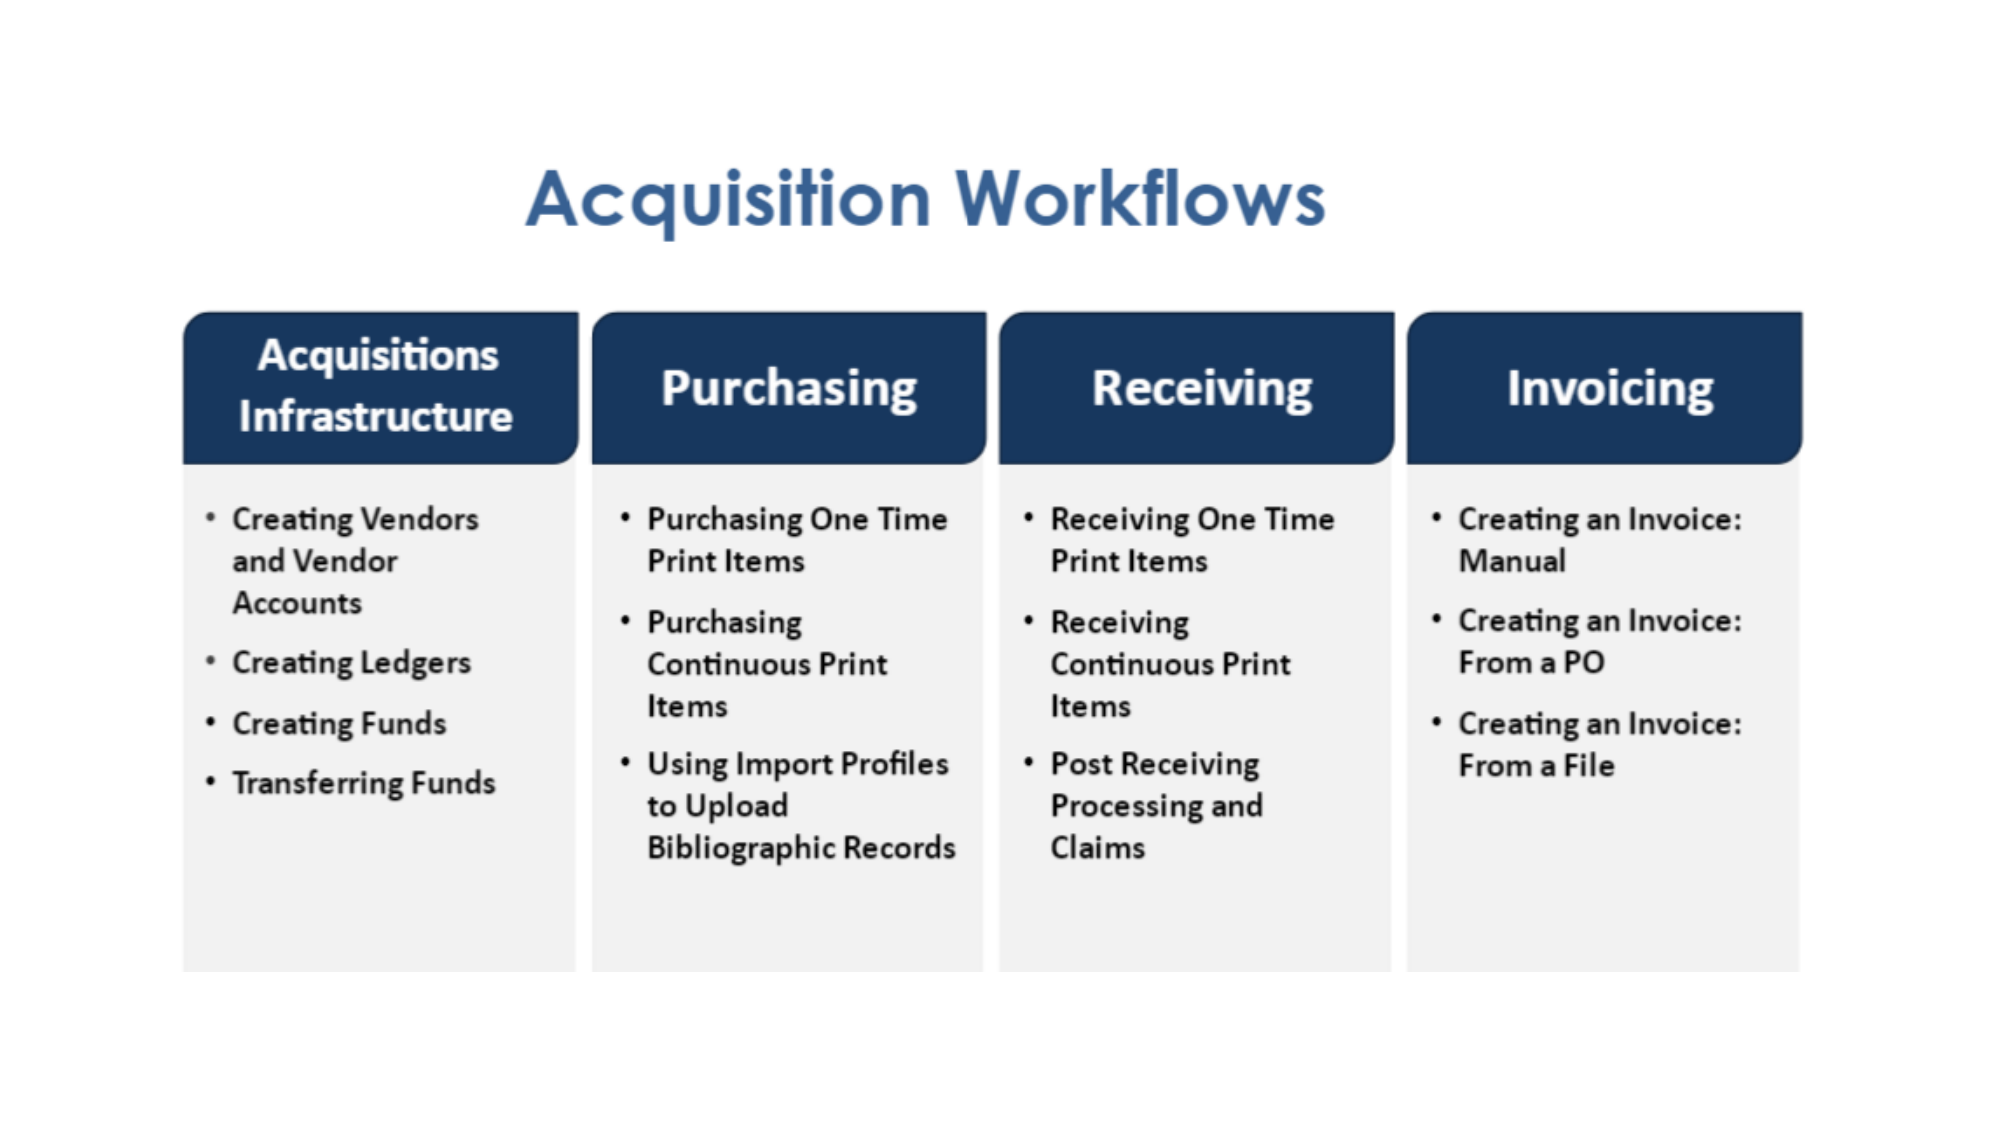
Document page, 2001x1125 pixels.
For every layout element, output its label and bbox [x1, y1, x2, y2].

picture [170, 279, 1813, 972]
picture [504, 142, 1348, 253]
